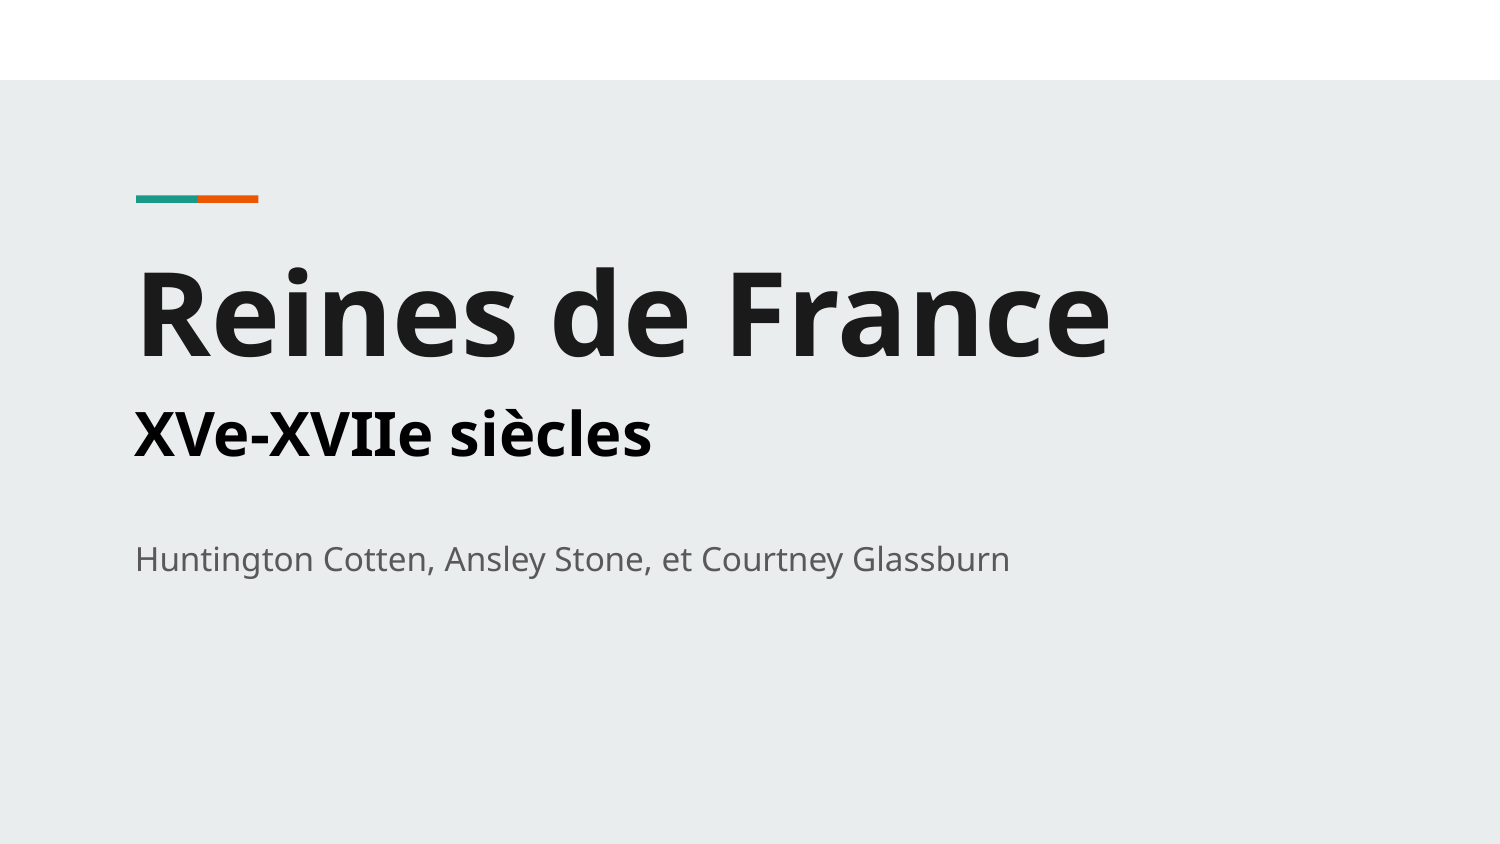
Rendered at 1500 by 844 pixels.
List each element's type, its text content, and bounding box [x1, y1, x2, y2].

title Reines de France XVe-XVIIe siècles [119, 216, 1381, 490]
subtitle Huntington Cotten, Ansley Stone, et Courtney Glassburn [119, 520, 1381, 610]
